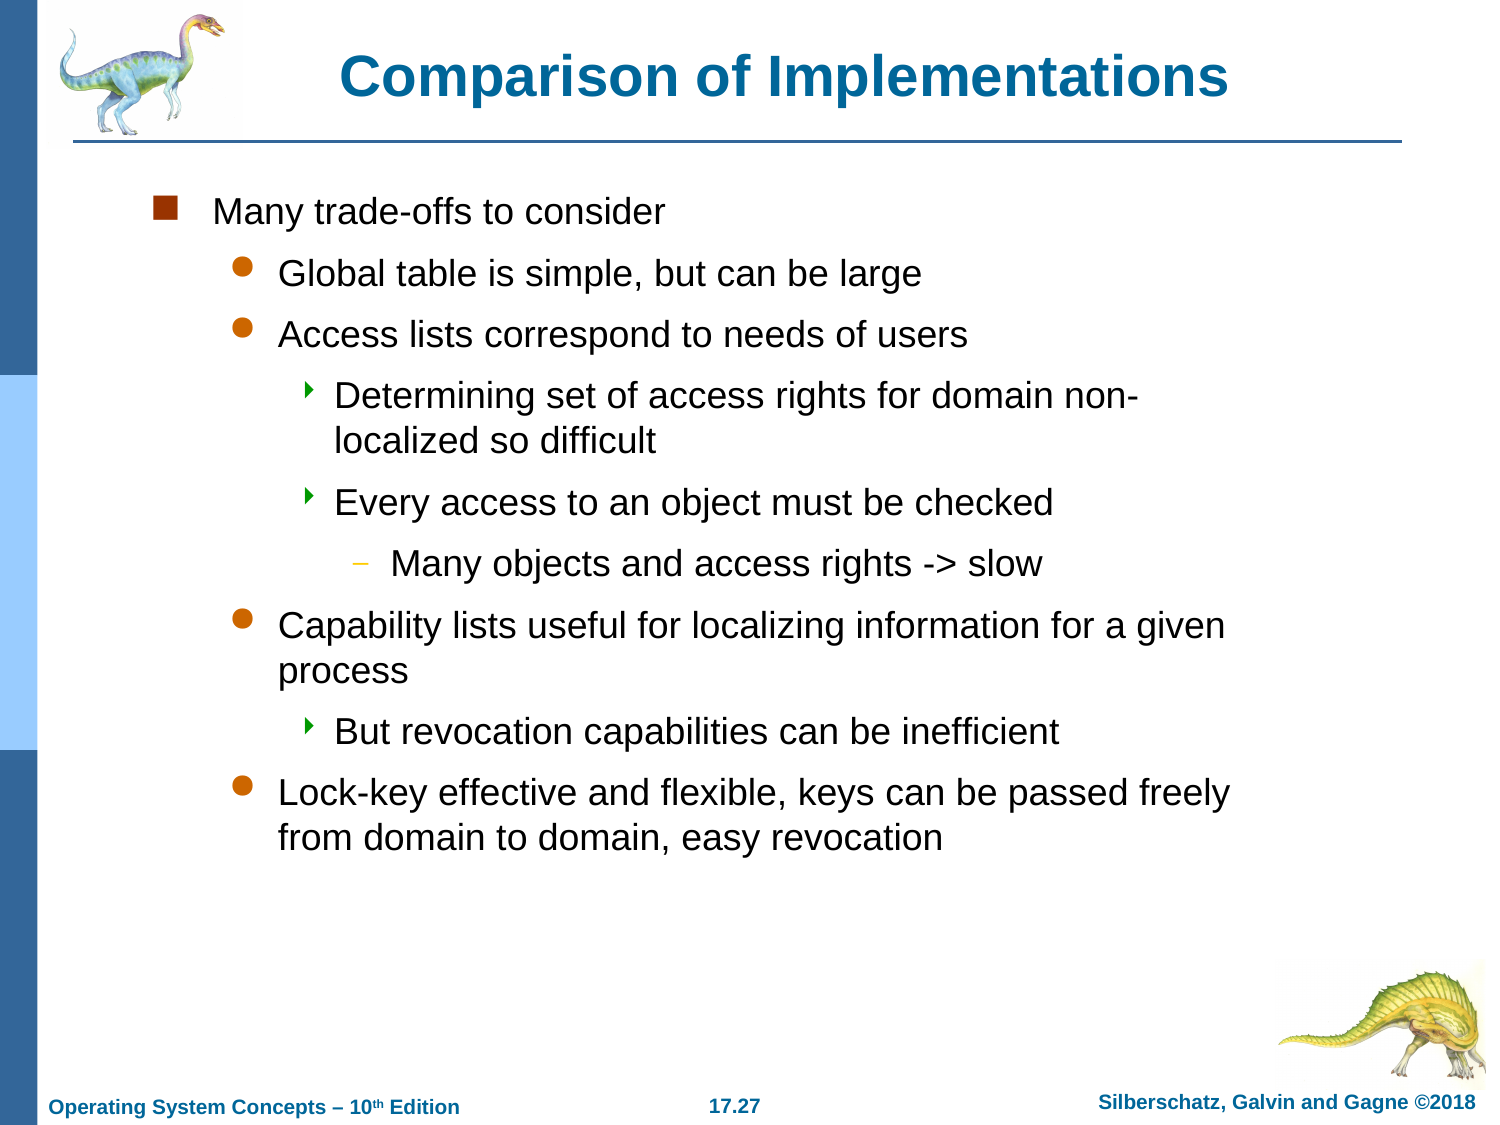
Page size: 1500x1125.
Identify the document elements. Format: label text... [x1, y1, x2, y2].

picture [46, 0, 243, 149]
picture [1415, 1094, 1423, 1099]
picture [1275, 959, 1486, 1090]
title Comparison of Implementations [145, 20, 1425, 116]
list Many trade-offs to consider Global table is simple, but can be large Access lists correspond to needs of users Determining set of access rights for domain non-localized so difficult Every access to an object must be checked Many objects and access rights -> slow Capability lists useful for localizing information for a given process But revocation capabilities can be inefficient Lock-key effective and flexible, keys can be passed freely from domain to domain, easy revocation [141, 179, 1292, 924]
